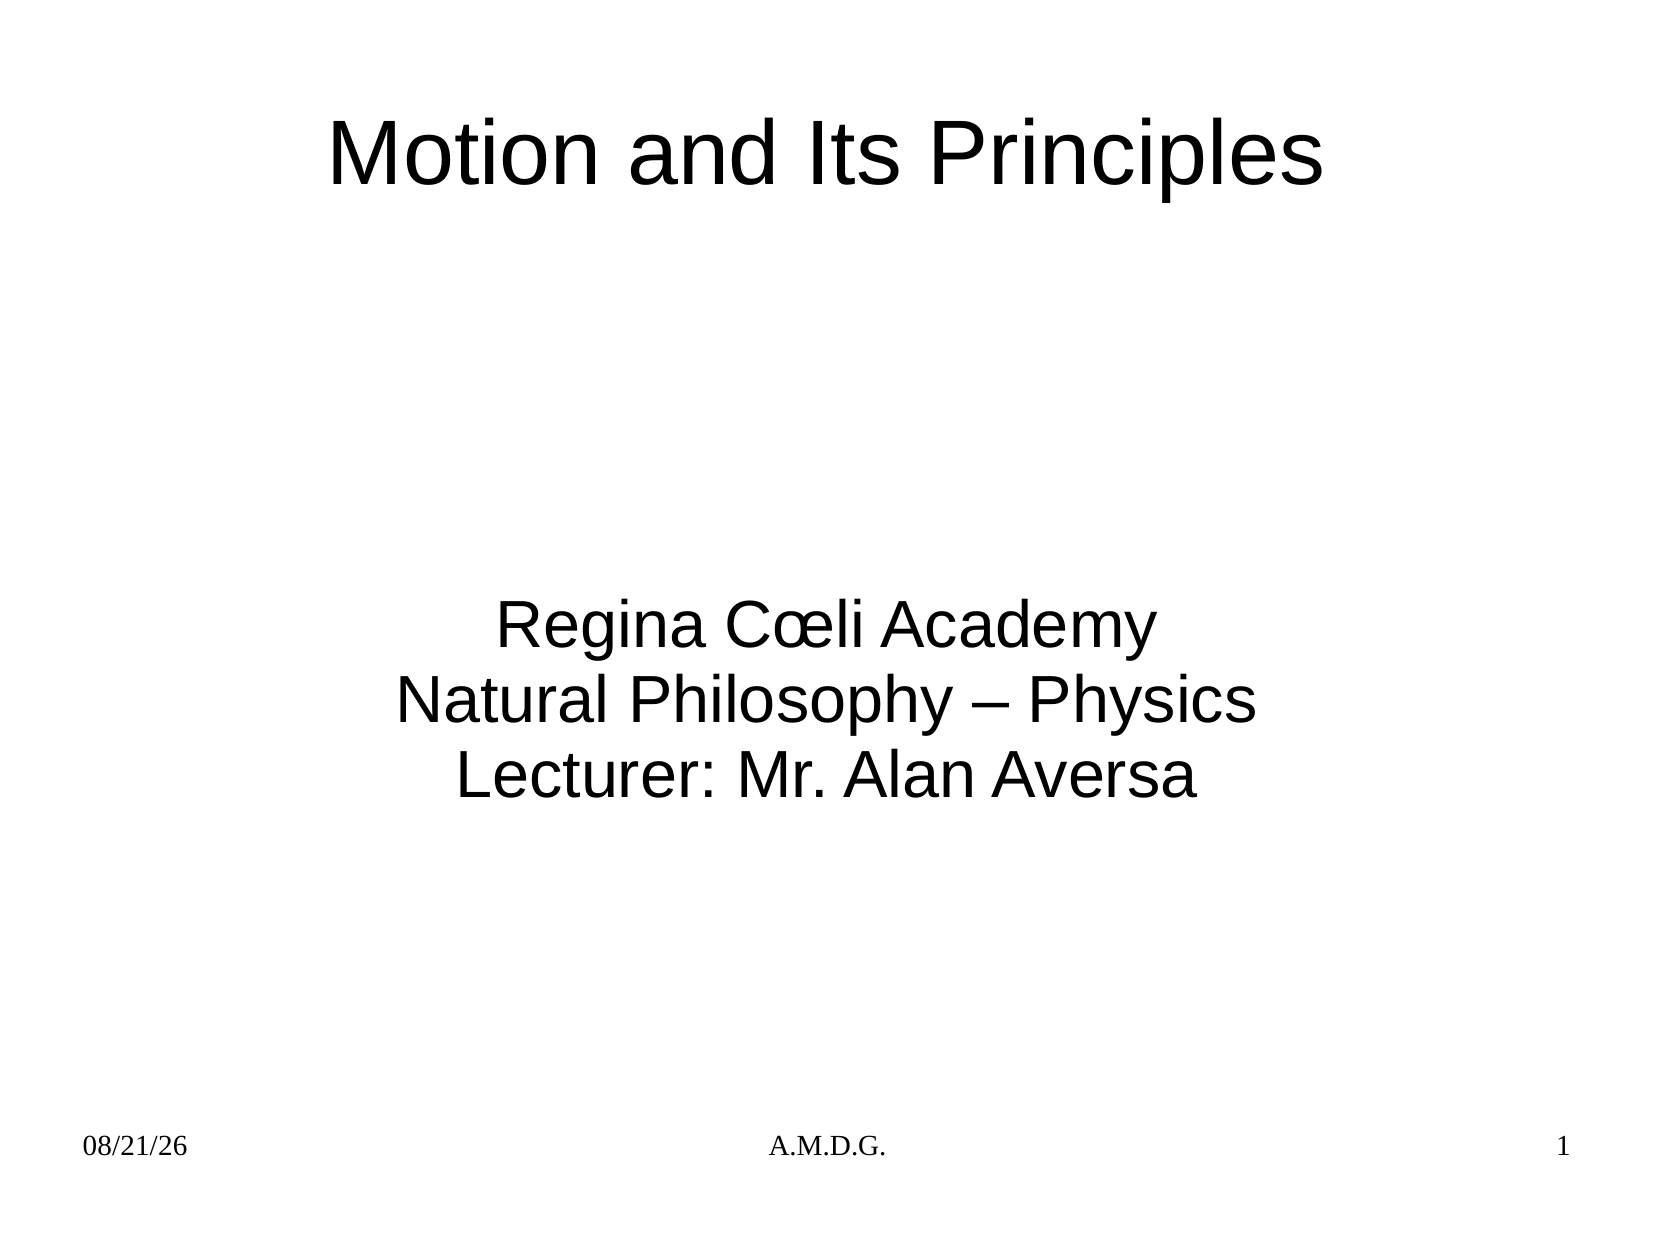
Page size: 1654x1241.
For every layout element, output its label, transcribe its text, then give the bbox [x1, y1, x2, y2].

subtitle Regina Cœli Academy Natural Philosophy – Physics Lecturer: Mr. Alan Aversa [82, 290, 1571, 1109]
title Motion and Its Principles [82, 49, 1571, 257]
